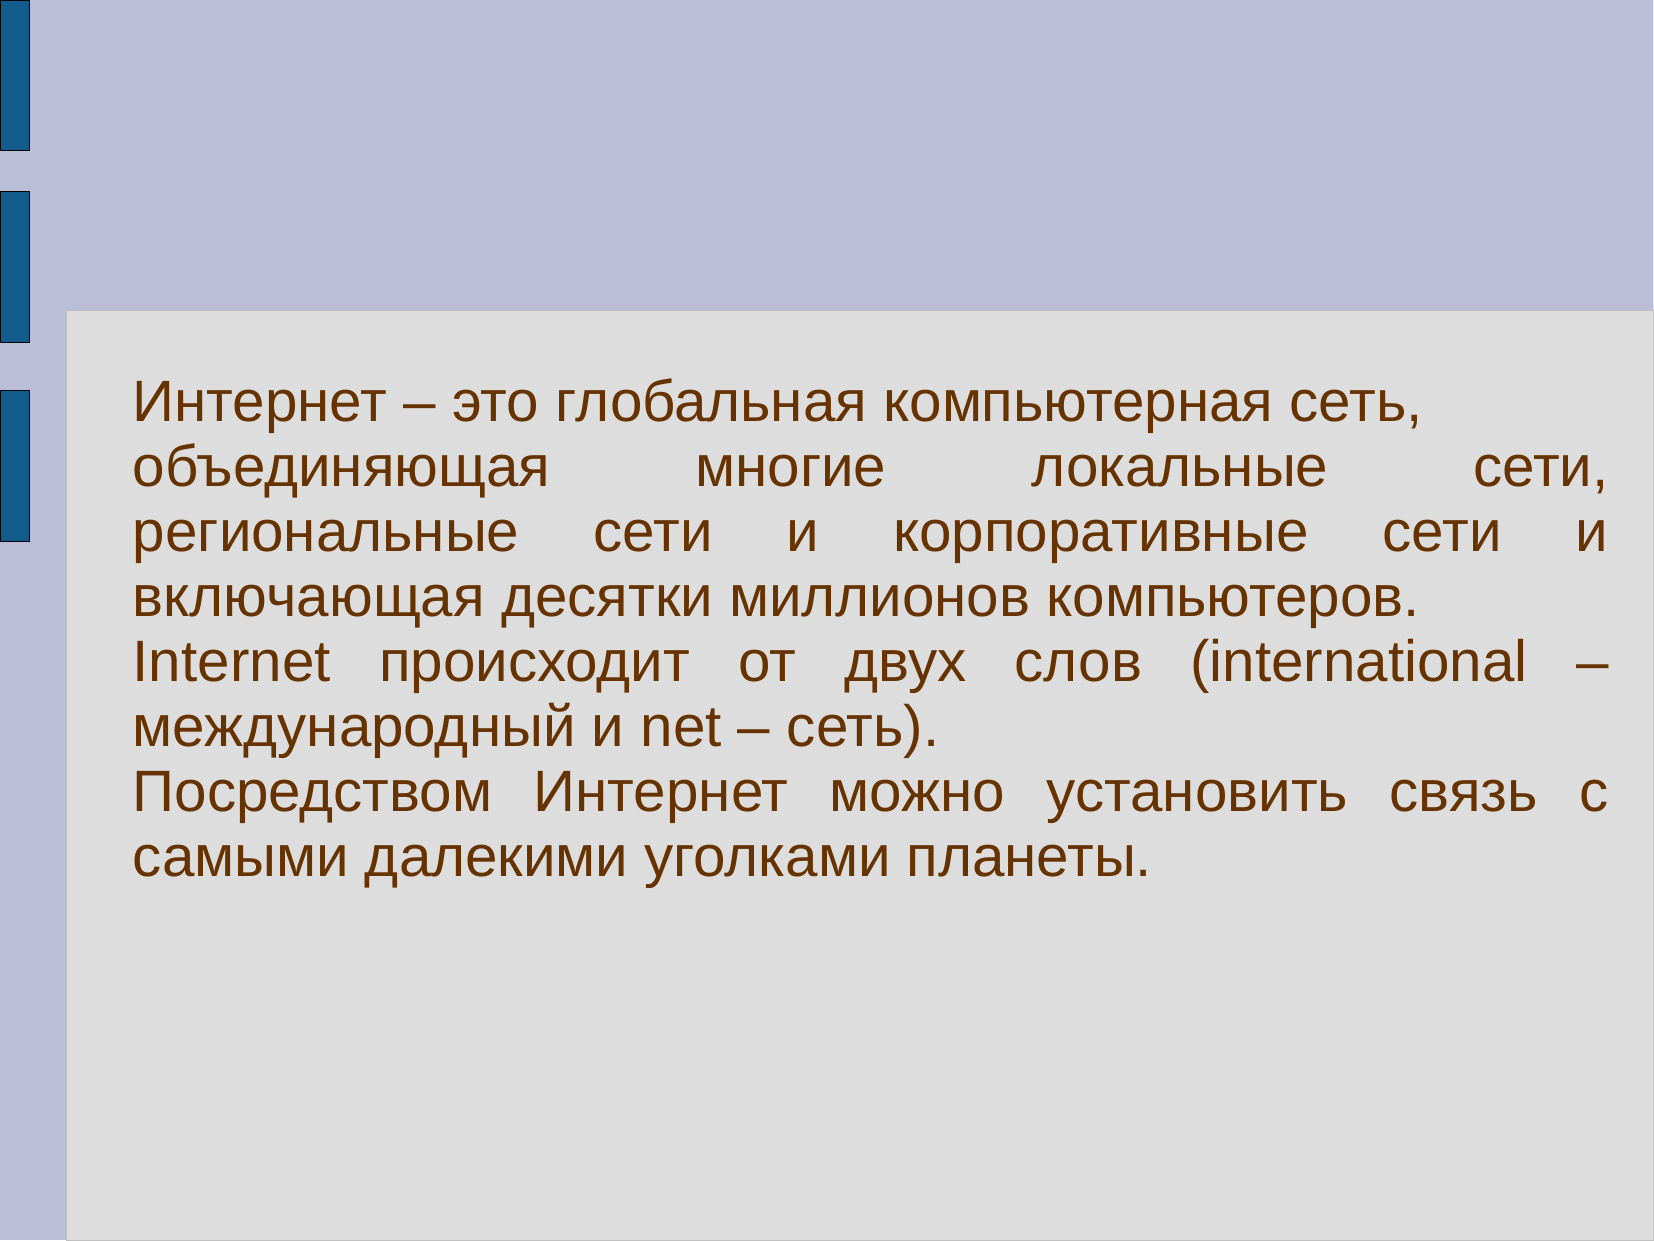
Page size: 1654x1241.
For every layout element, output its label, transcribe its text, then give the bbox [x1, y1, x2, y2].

text_box Интернет – это глобальная компьютерная сеть, объединяющая многие локальные сети, региональные сети и корпоративные сети и включающая десятки миллионов компьютеров. Internet происходит от двух слов (international – международный и net – сеть). Посредством Интернет можно установить связь с самыми далекими уголками планеты. [118, 361, 1625, 1182]
